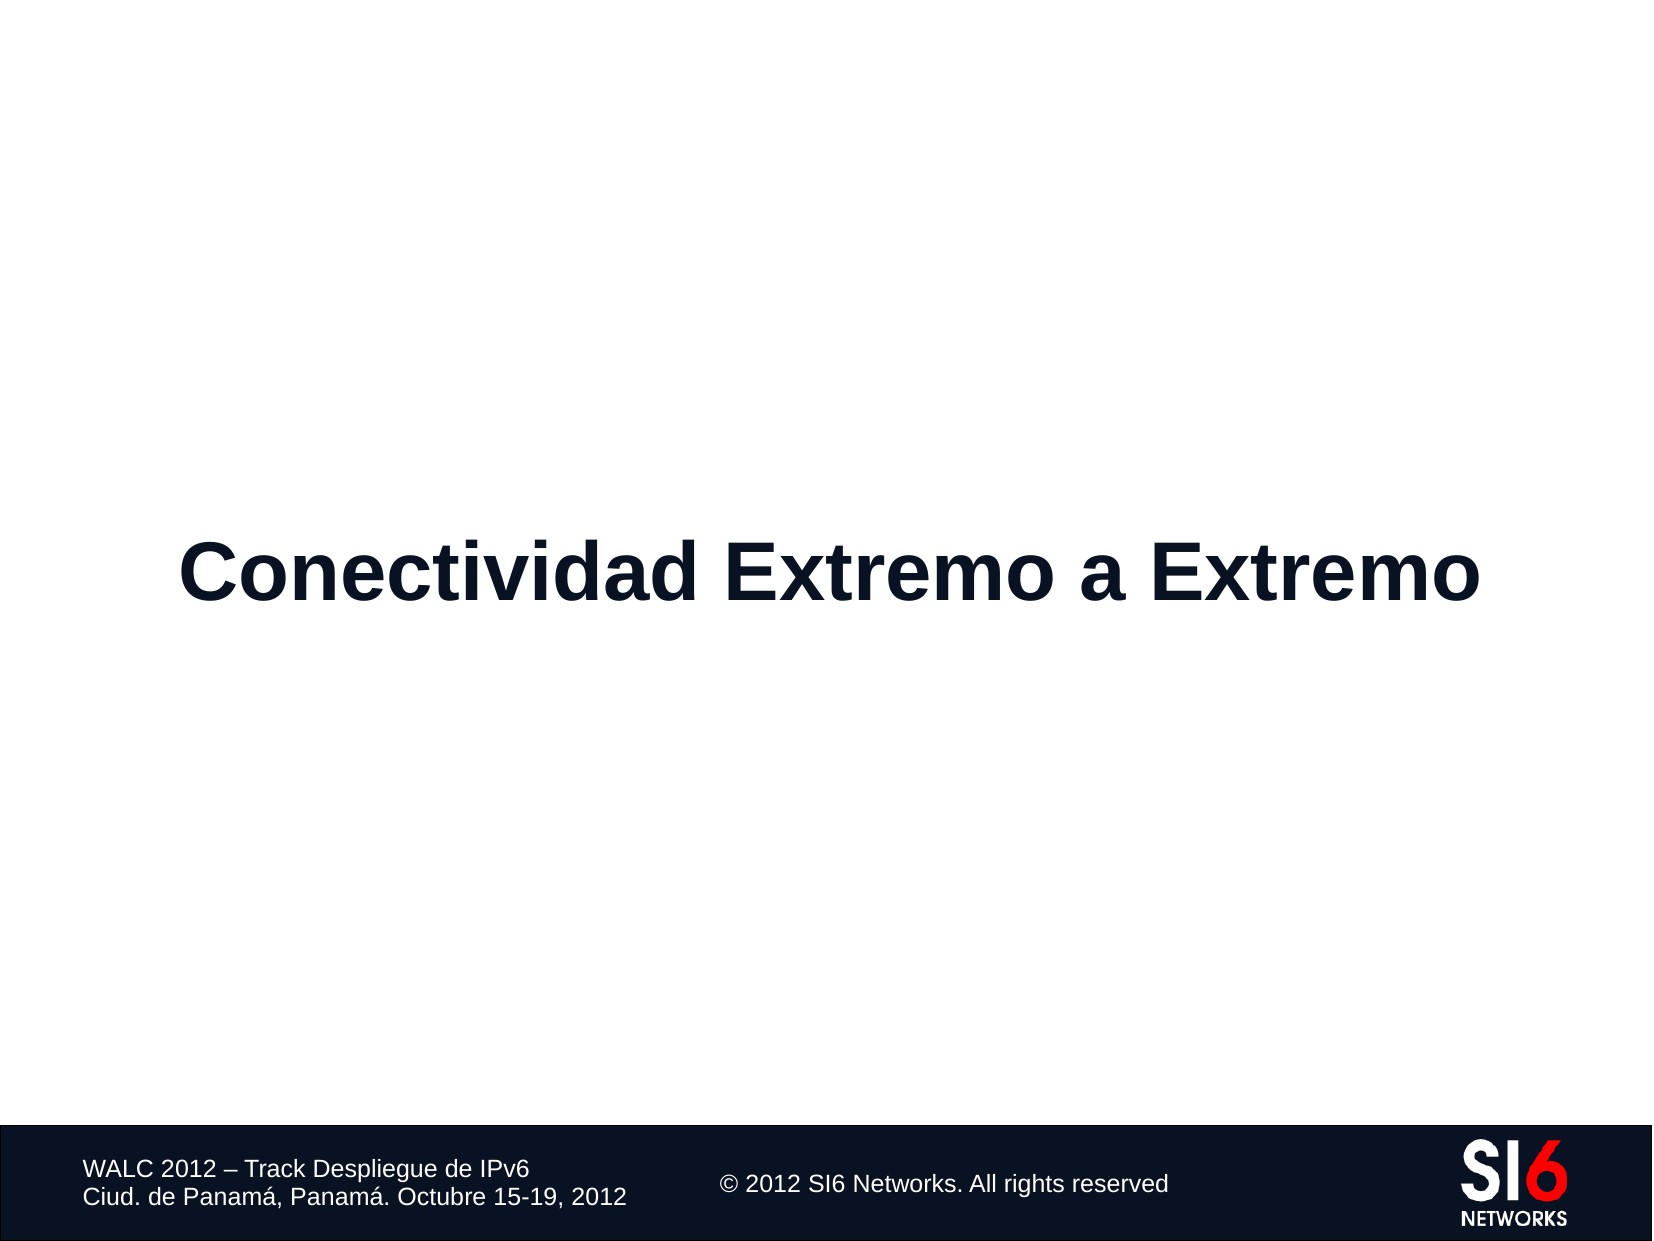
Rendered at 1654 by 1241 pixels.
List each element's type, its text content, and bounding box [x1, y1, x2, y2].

title Conectividad Extremo a Extremo [86, 467, 1576, 676]
picture [1461, 1139, 1567, 1226]
